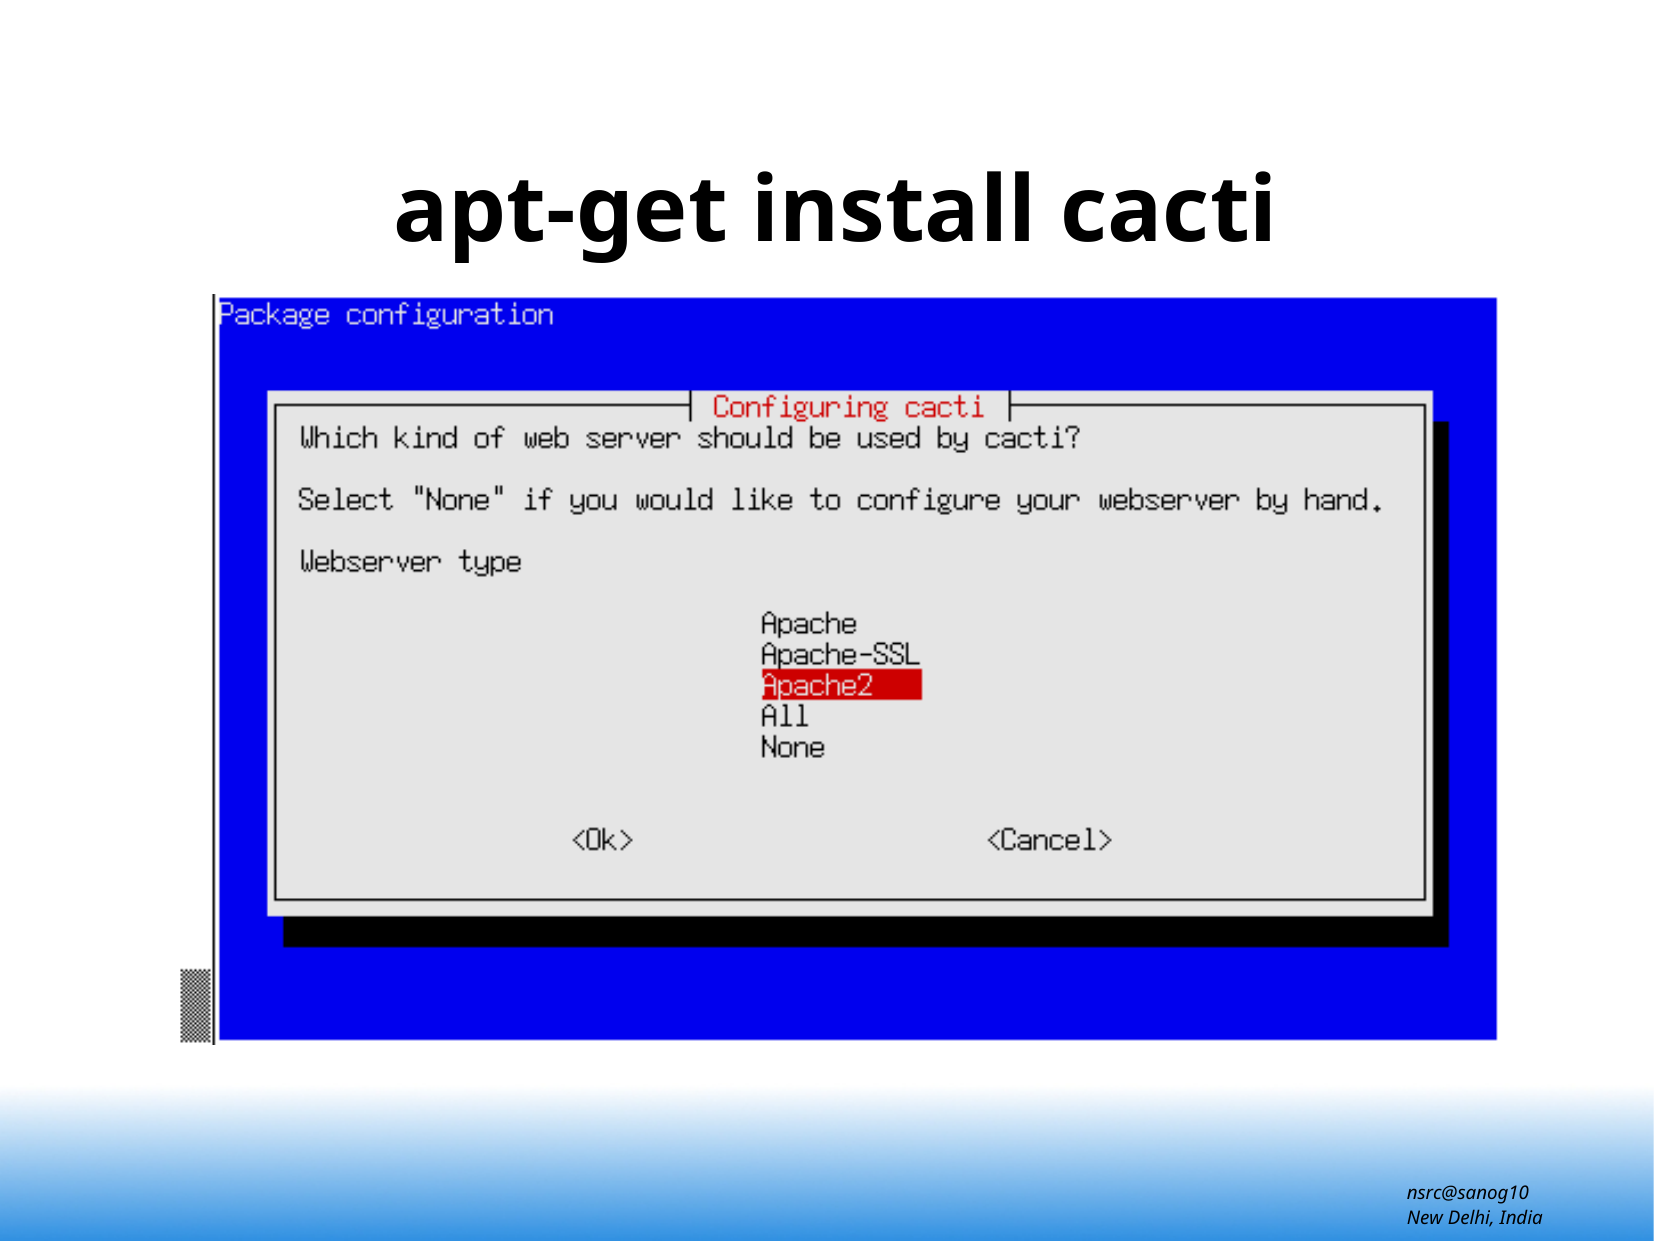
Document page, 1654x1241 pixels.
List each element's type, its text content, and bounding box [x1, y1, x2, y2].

title apt-get install cacti [121, 102, 1534, 310]
picture [179, 294, 1502, 1046]
picture [0, 1083, 1654, 1241]
